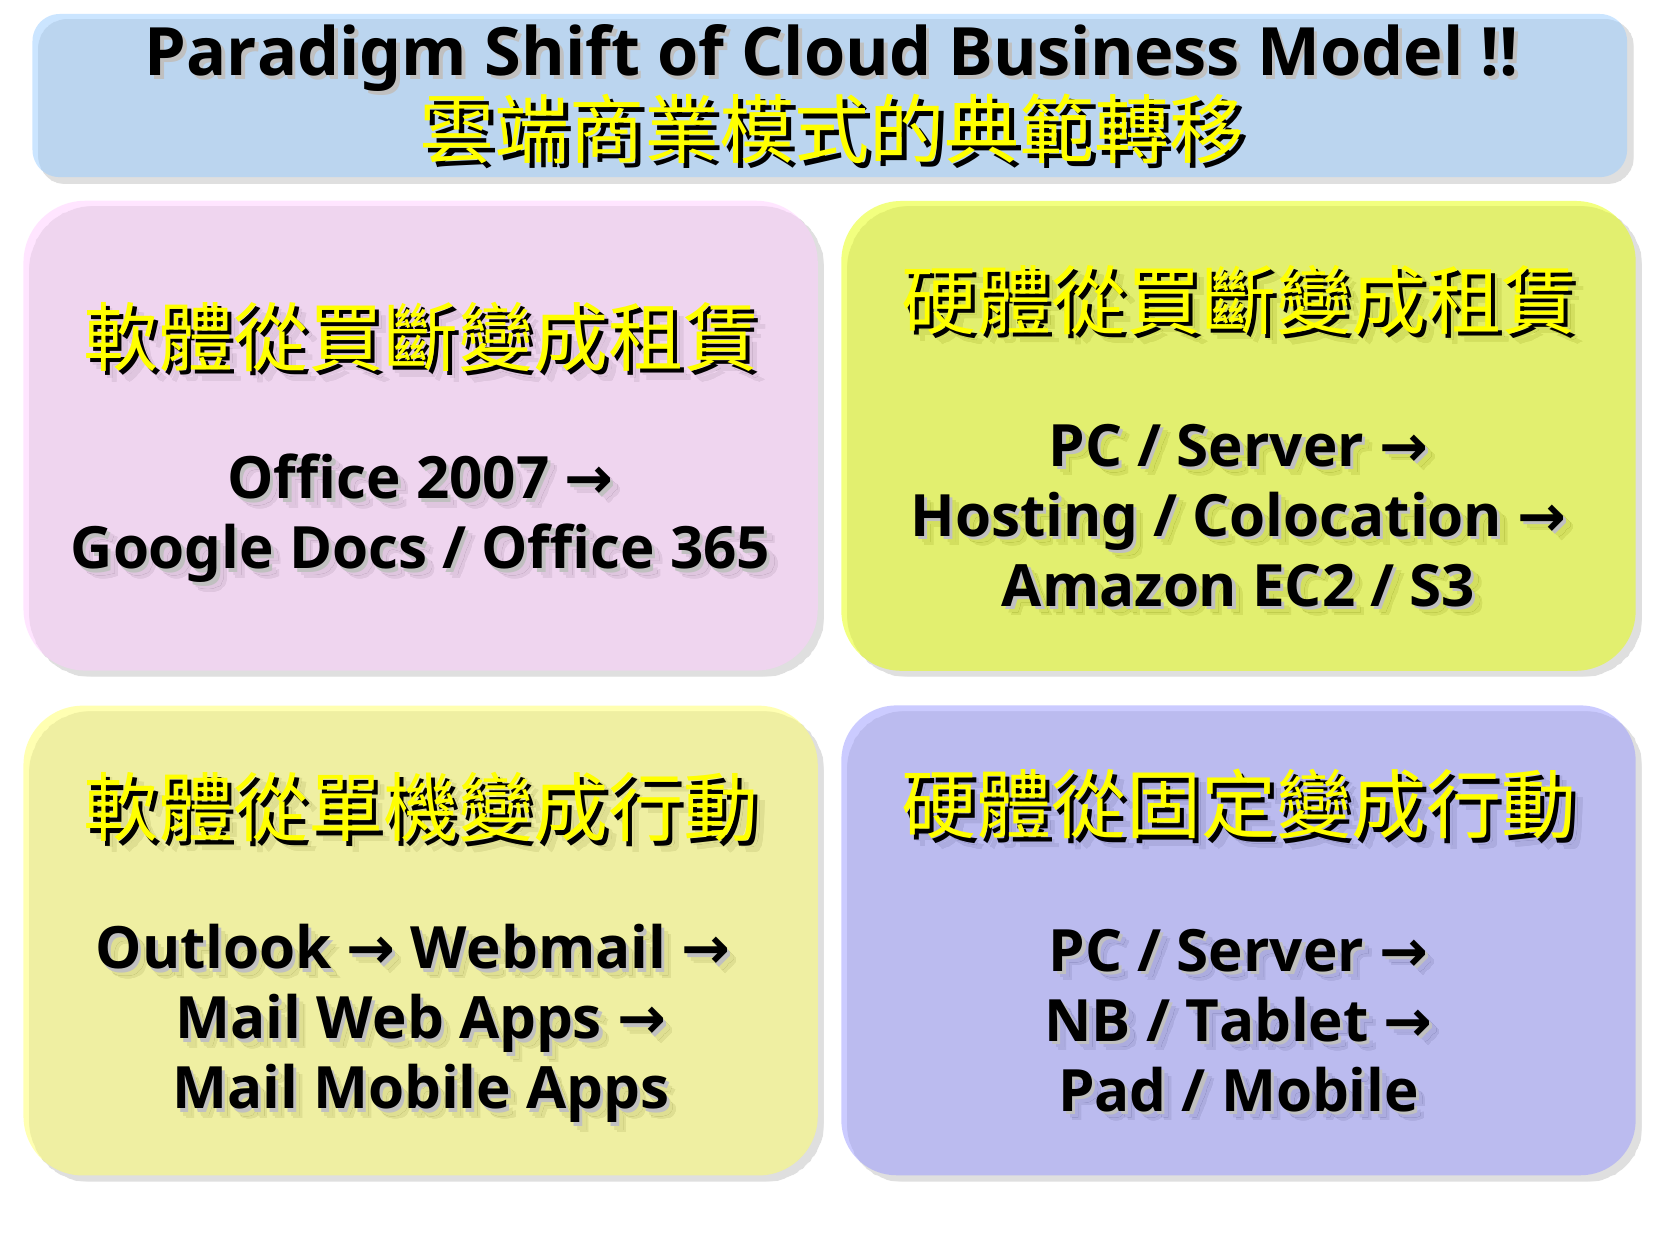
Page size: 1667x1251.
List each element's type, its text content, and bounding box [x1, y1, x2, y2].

text_box 硬體從固定變成行動 PC / Server → NB / Tablet → Pad / Mobile [841, 705, 1636, 1176]
text_box 軟體從買斷變成租賃 Office 2007 → Google Docs / Office 365 [23, 200, 818, 671]
text_box 硬體從買斷變成租賃 PC / Server → Hosting / Colocation → Amazon EC2 / S3 [841, 200, 1636, 671]
text_box 軟體從單機變成行動 Outlook → Webmail → Mail Web Apps → Mail Mobile Apps [23, 705, 818, 1176]
title Paradigm Shift of Cloud Business Model !! 雲端商業模式的典範轉移 [0, 16, 1665, 175]
